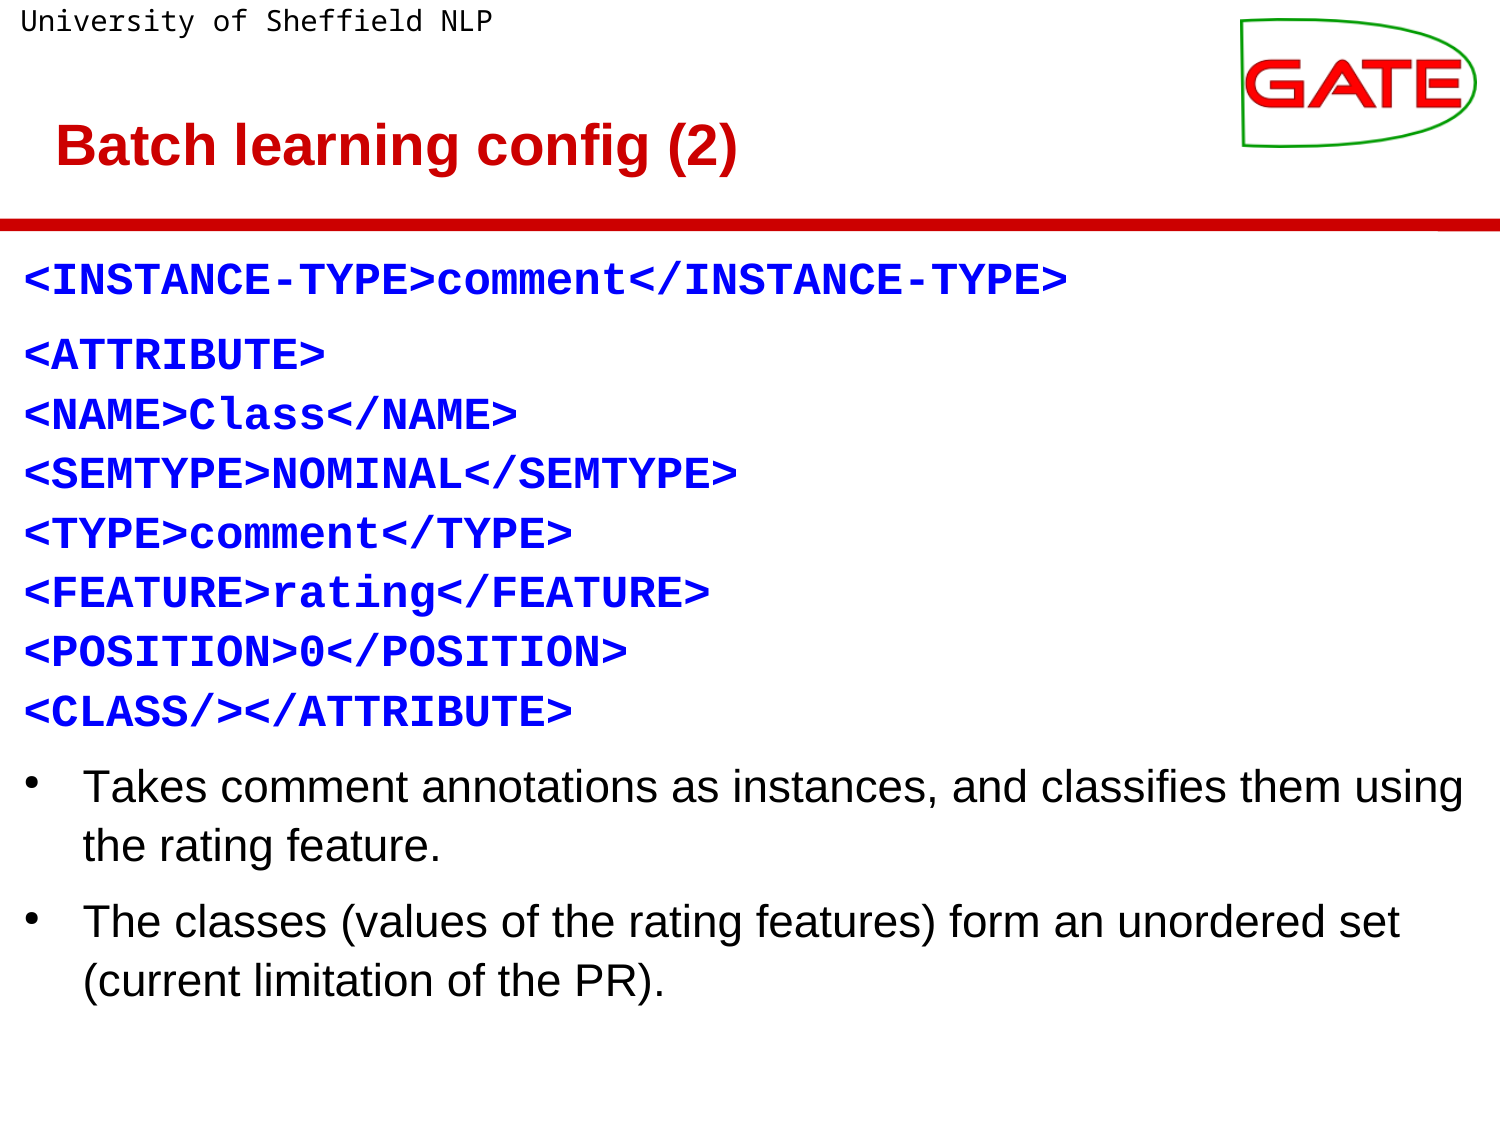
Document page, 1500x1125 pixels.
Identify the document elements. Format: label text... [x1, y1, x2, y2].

title Batch learning config (2) [41, 37, 1391, 236]
list <INSTANCE-TYPE>comment</INSTANCE-TYPE> <ATTRIBUTE> <NAME>Class</NAME> <SEMTYPE>NOMINAL</SEMTYPE> <TYPE>comment</TYPE> <FEATURE>rating</FEATURE> <POSITION>0</POSITION> <CLASS/></ATTRIBUTE> Takes comment annotations as instances, and classifies them using the rating feature. The classes (values of the rating features) form an unordered set (current limitation of the PR). [8, 236, 1500, 1093]
picture [1240, 18, 1477, 148]
